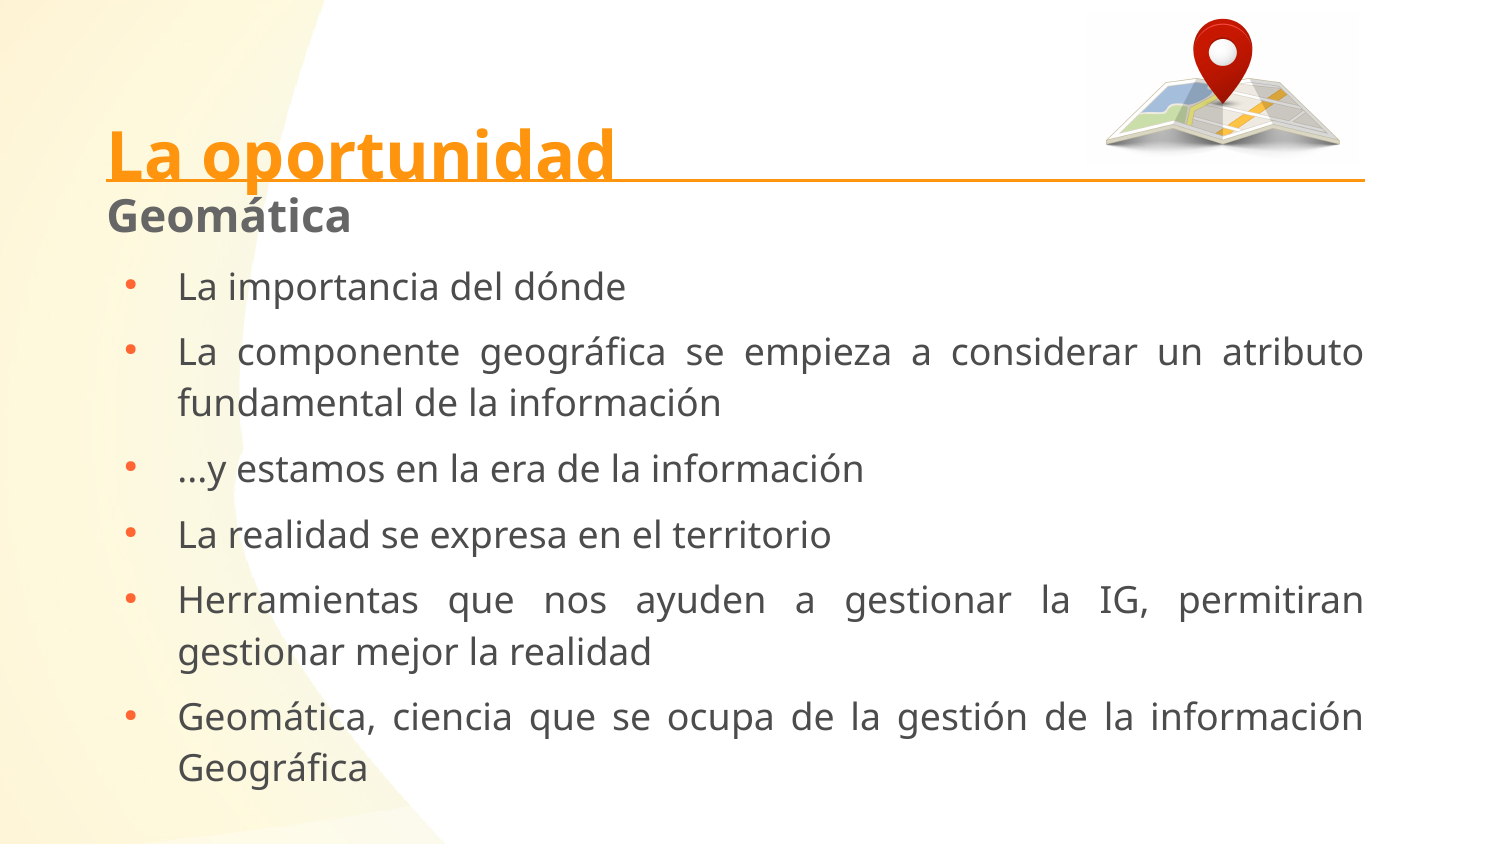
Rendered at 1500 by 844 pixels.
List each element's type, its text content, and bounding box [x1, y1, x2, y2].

text_box Geomática [106, 183, 1205, 247]
list La importancia del dónde La componente geográfica se empieza a considerar un atributo fundamental de la información ...y estamos en la era de la información La realidad se expresa en el territorio Herramientas que nos ayuden a gestionar la IG, permitiran gestionar mejor la realidad Geomática, ciencia que se ocupa de la gestión de la información Geográfica [106, 194, 1366, 766]
title La oportunidad [106, 115, 1457, 193]
picture [0, 0, 1500, 844]
